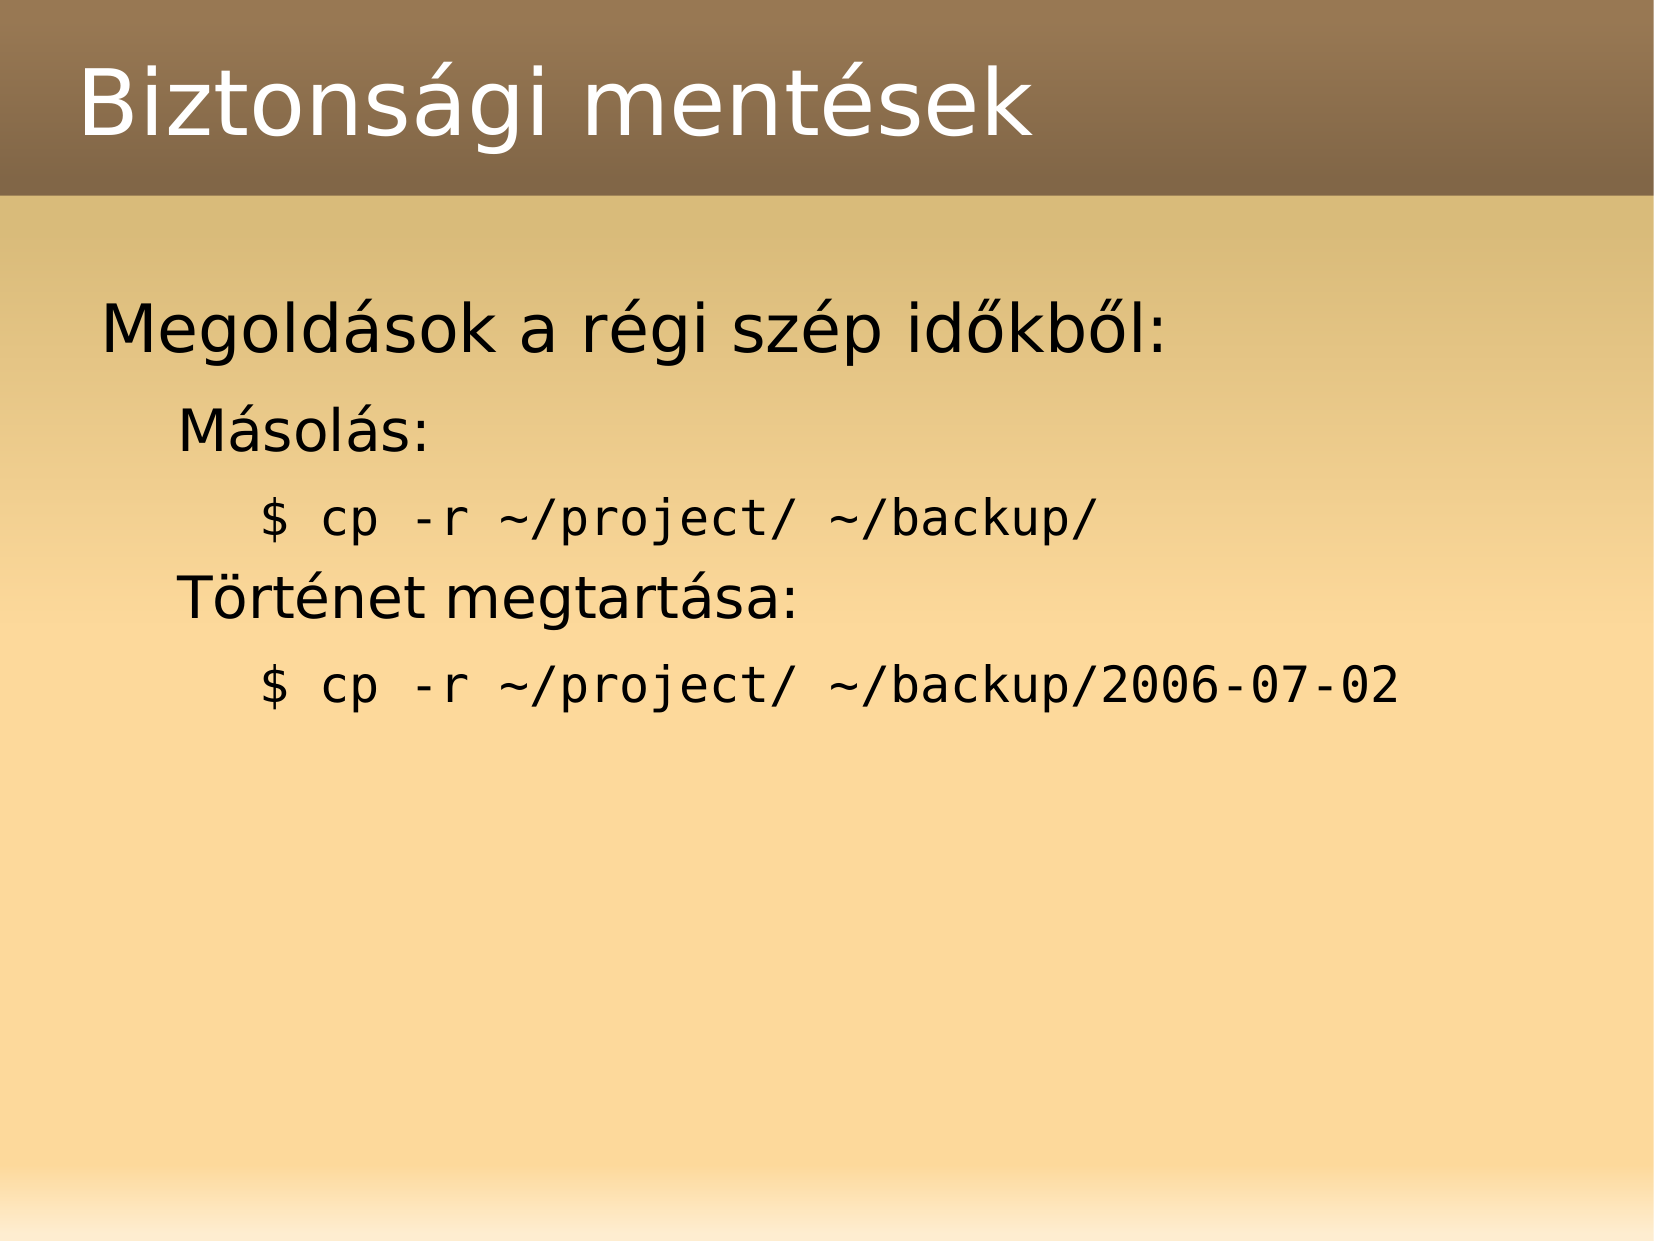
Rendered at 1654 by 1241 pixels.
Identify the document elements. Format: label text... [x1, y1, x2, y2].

picture [0, 0, 1654, 1241]
list Megoldások a régi szép időkből: Másolás: $ cp -r ~/project/ ~/backup/ Történet megtartása: $ cp -r ~/project/ ~/backup/2006-07-02 [82, 290, 1571, 1094]
title Biztonsági mentések [76, 7, 1565, 200]
